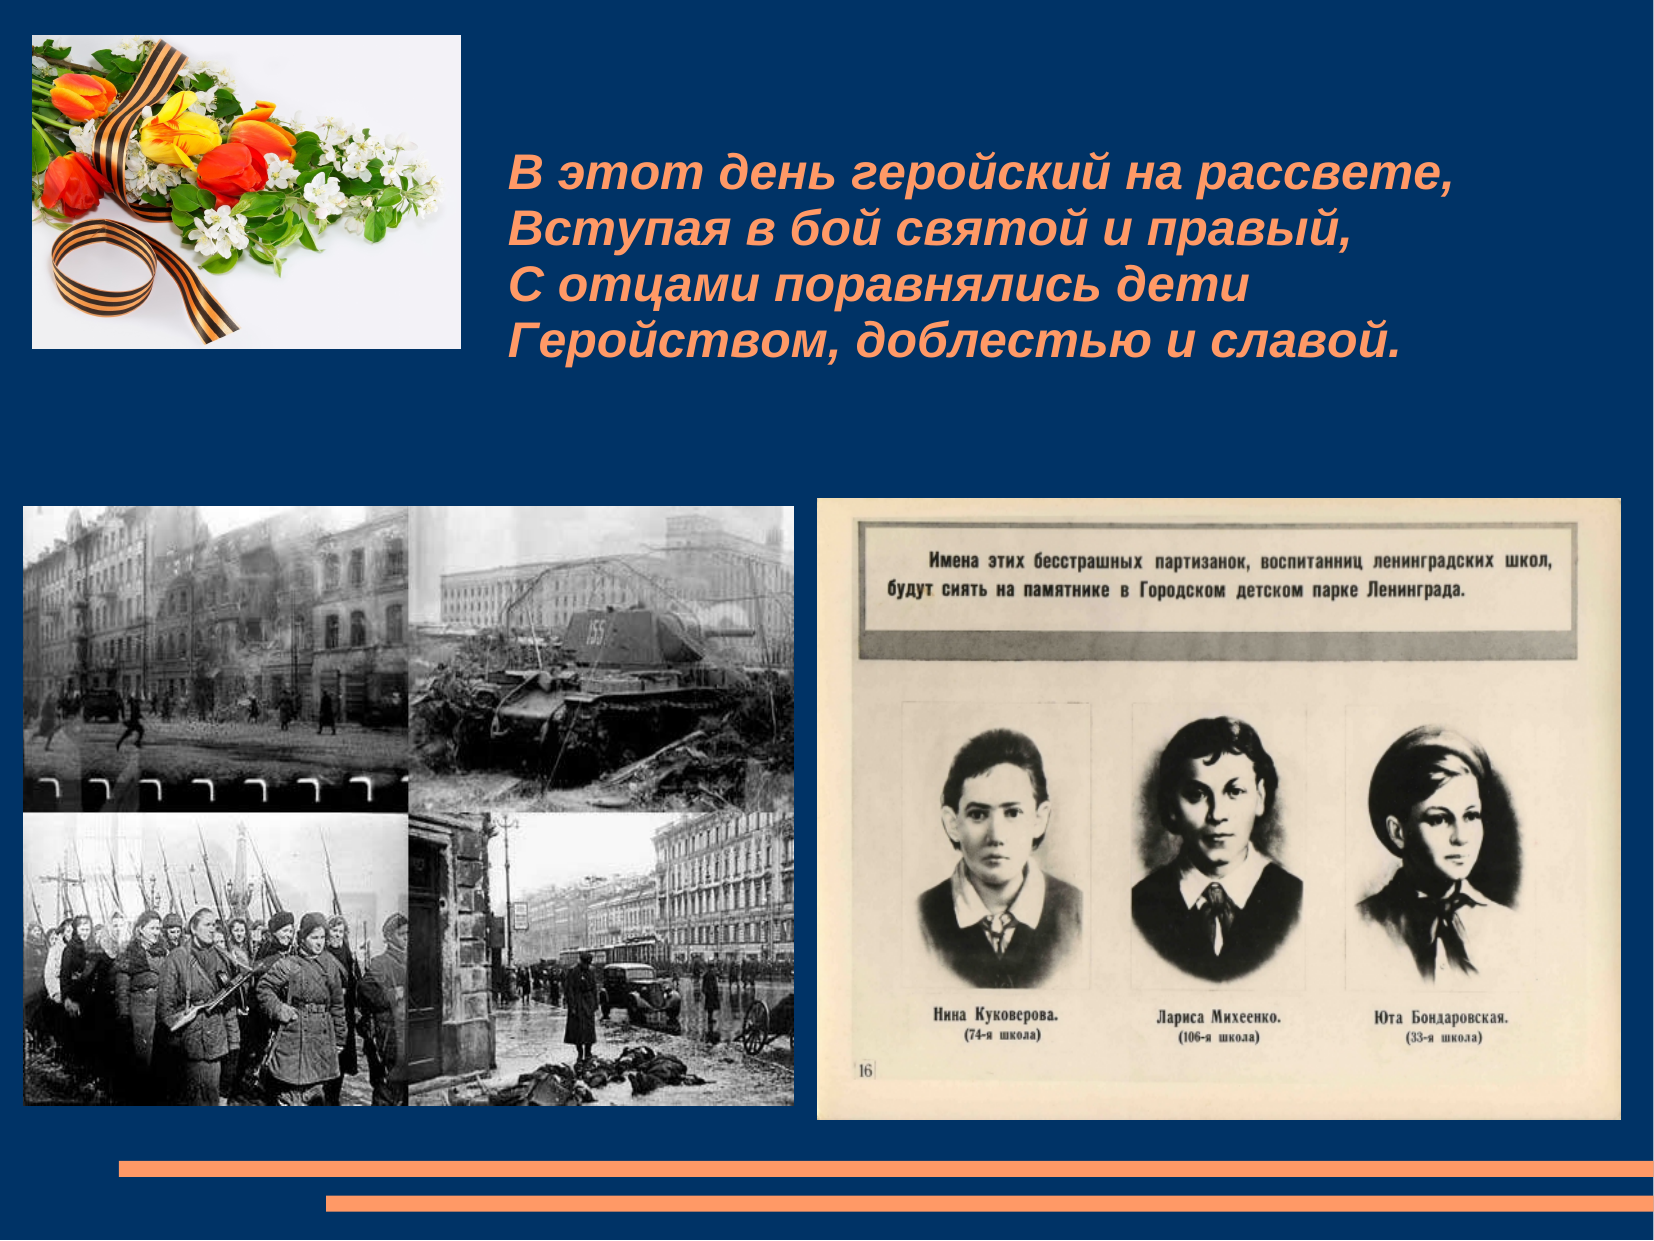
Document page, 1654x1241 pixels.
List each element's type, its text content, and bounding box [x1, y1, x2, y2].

title В этот день геройский на рассвете, Вступая в бой святой и правый, С отцами поравнялись дети Геройством, доблестью и славой. [507, 141, 1654, 427]
picture [32, 35, 461, 349]
picture [817, 498, 1621, 1120]
picture [23, 506, 794, 1106]
